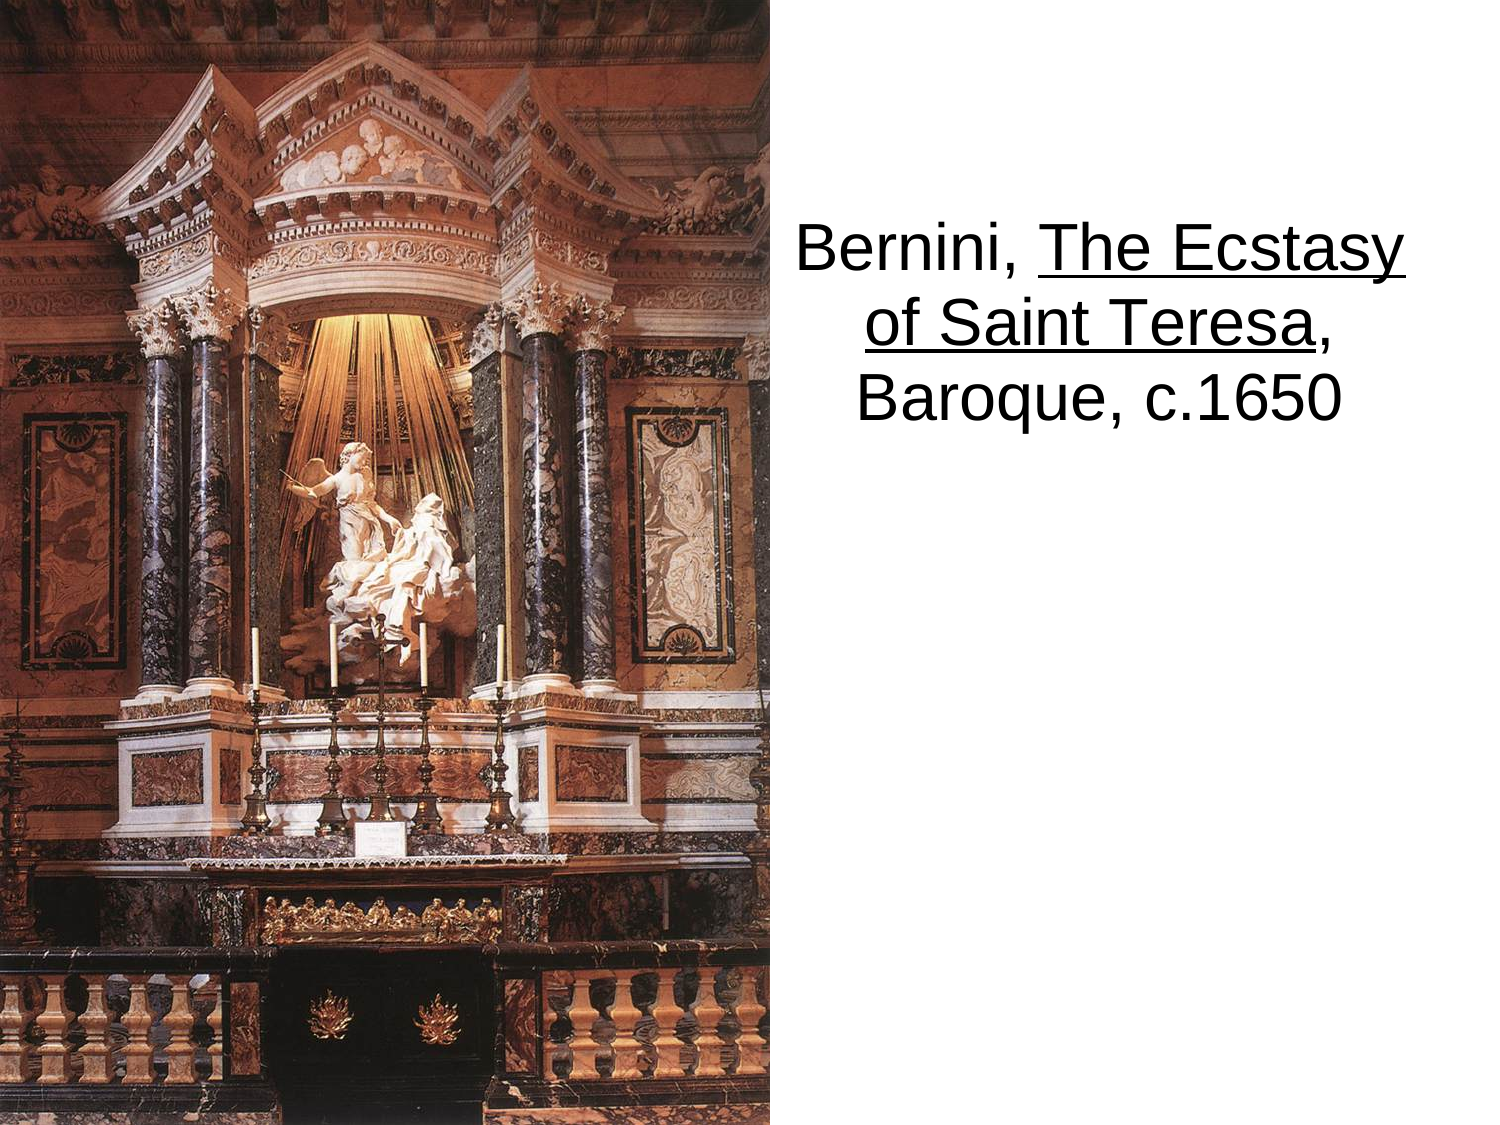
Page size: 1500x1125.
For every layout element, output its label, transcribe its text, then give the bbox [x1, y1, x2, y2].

picture [0, 0, 770, 1125]
title Bernini, The Ecstasy of Saint Teresa, Baroque, c.1650 [774, 45, 1425, 601]
